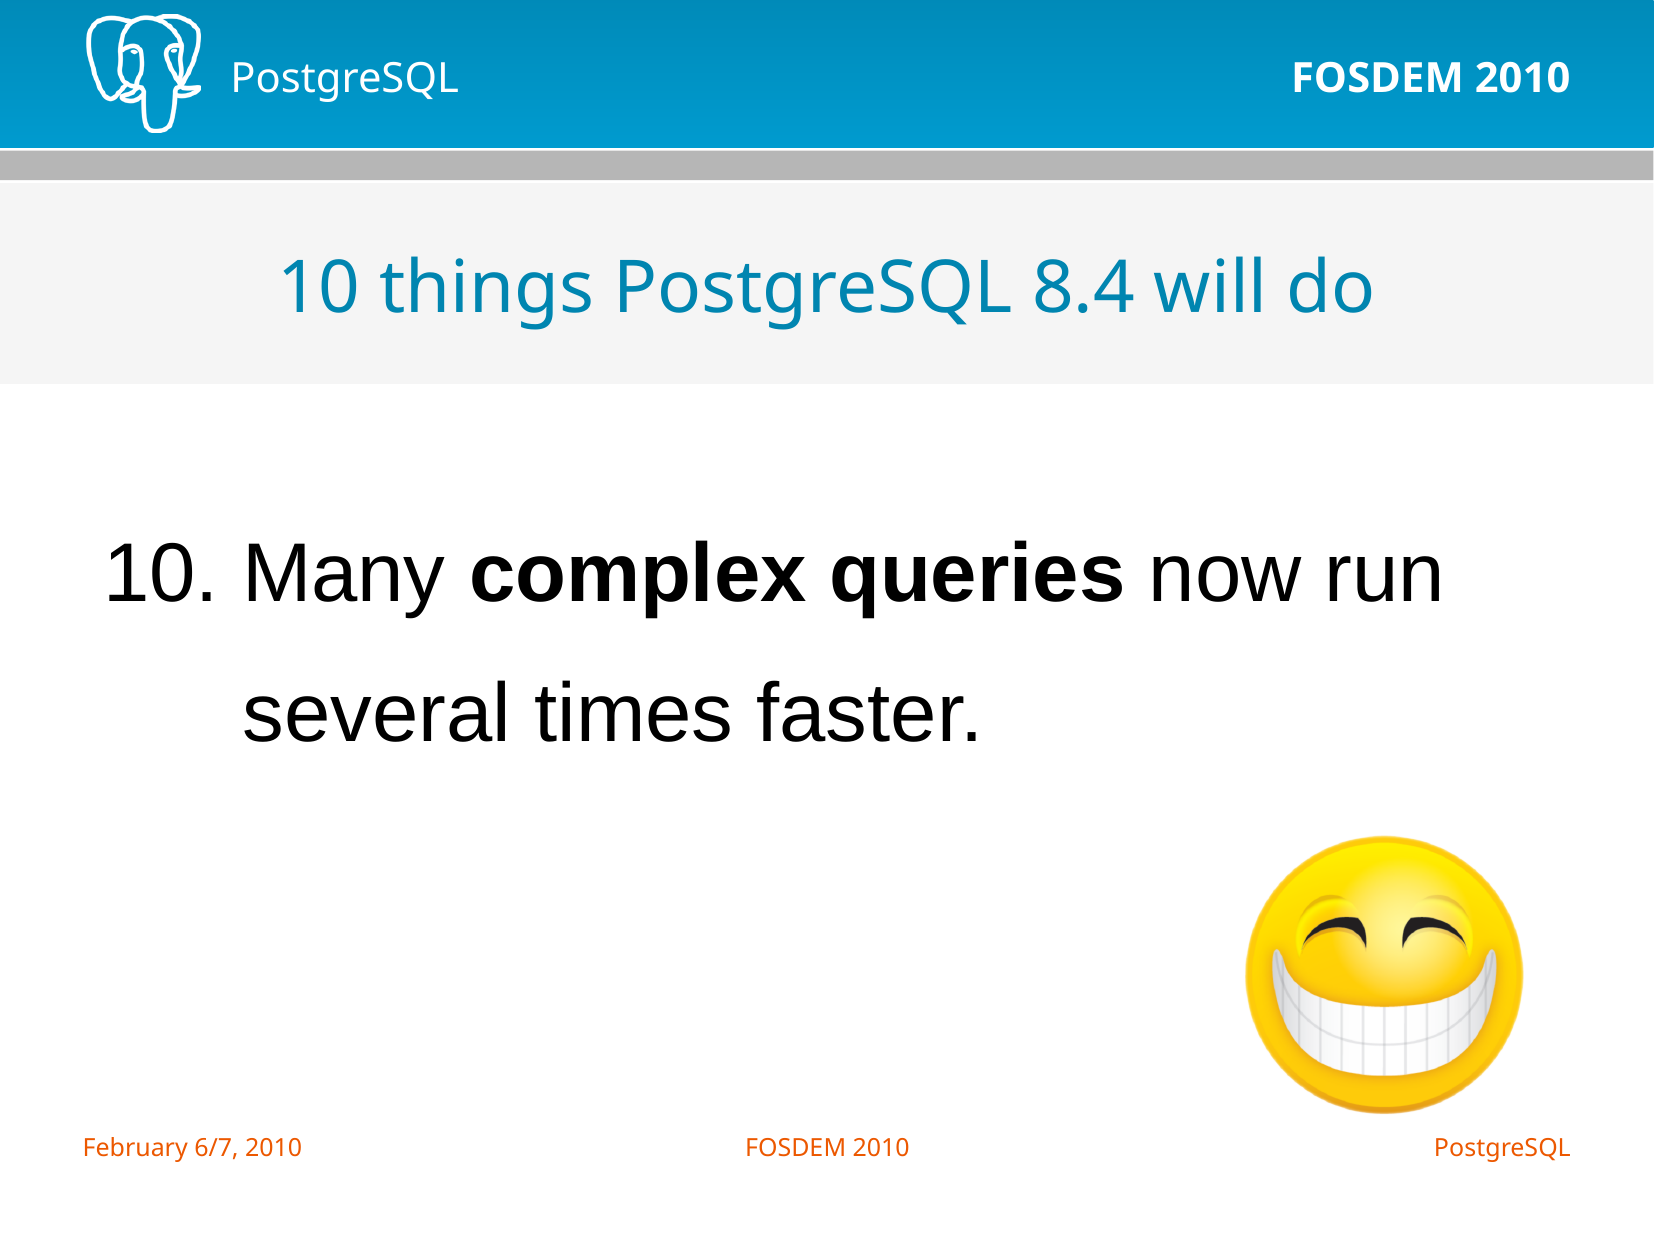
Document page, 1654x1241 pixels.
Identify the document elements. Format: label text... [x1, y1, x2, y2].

picture [1240, 830, 1536, 1123]
title 10 things PostgreSQL 8.4 will do [82, 208, 1571, 362]
text_box 10. Many complex queries now run several times faster. [88, 472, 1536, 721]
picture [87, 15, 200, 132]
